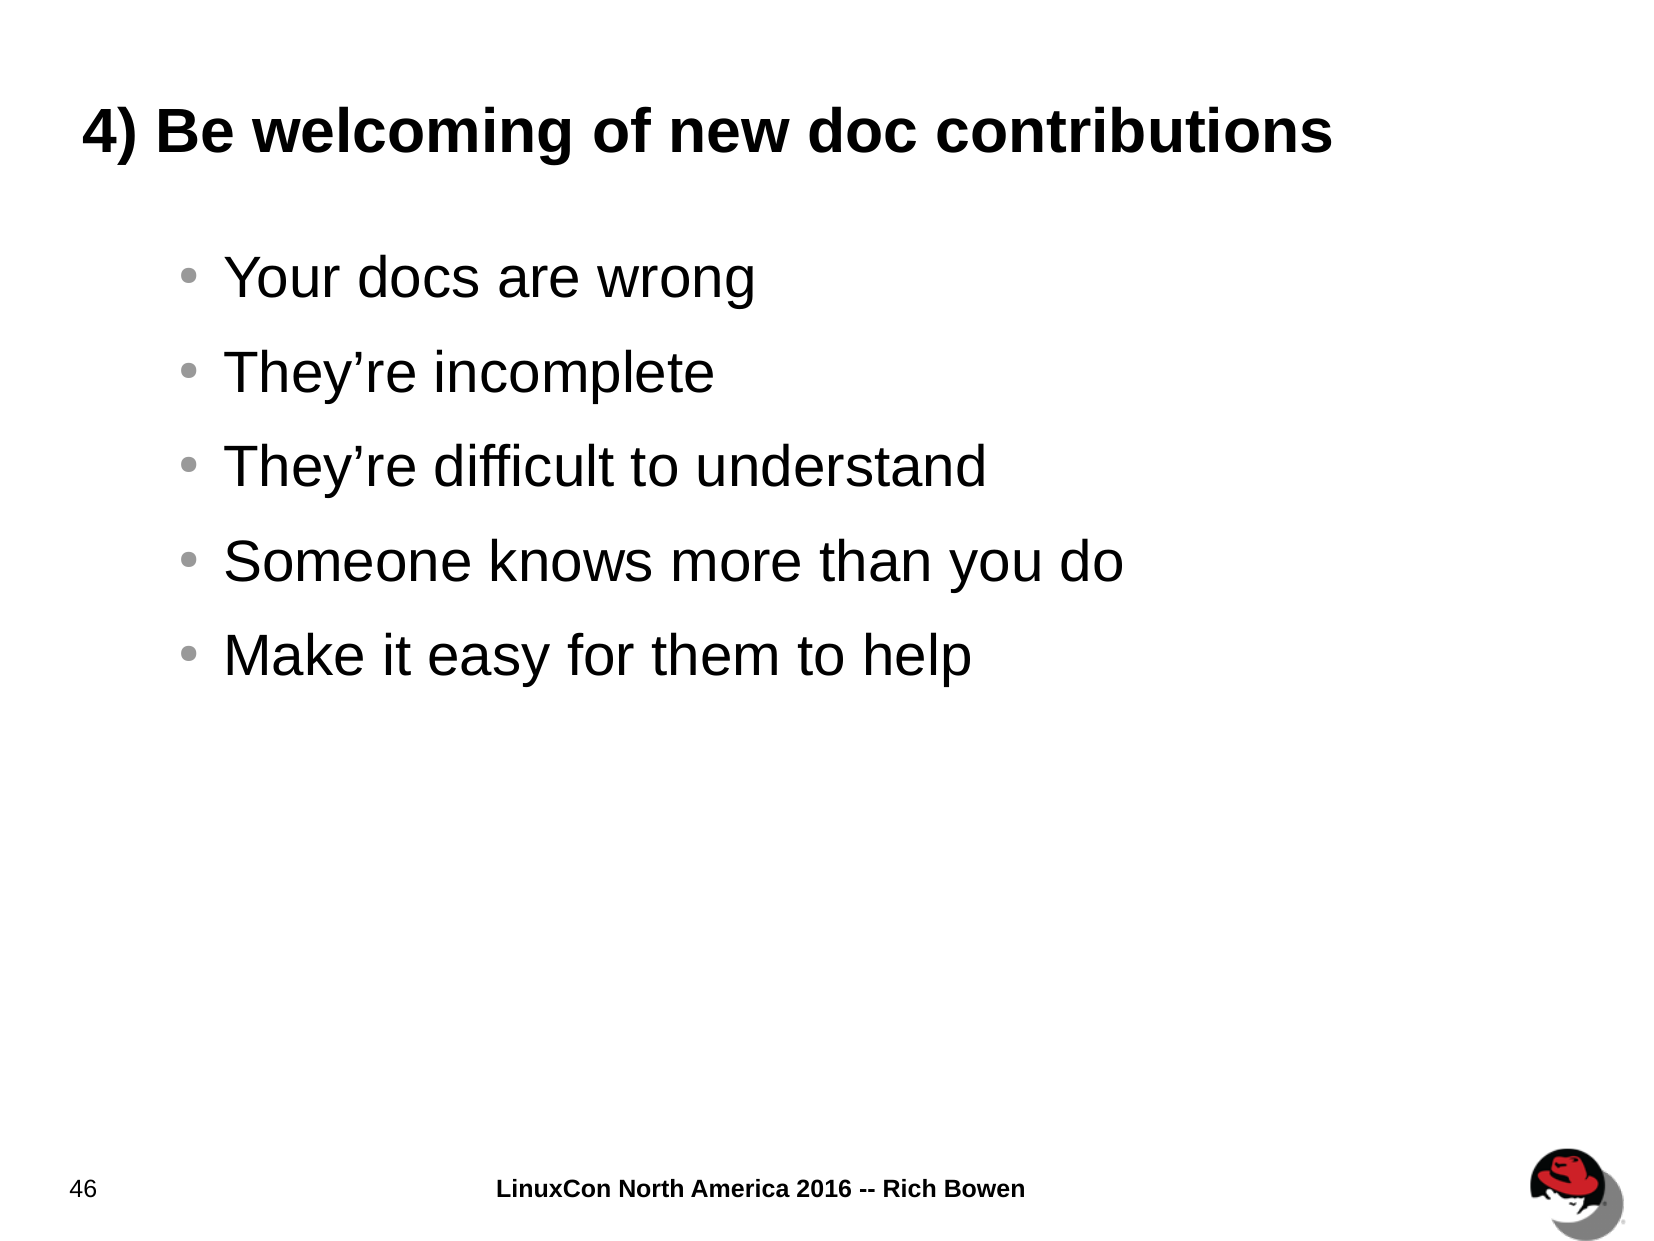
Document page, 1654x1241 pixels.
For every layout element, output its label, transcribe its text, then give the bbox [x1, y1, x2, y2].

list Your docs are wrong They’re incomplete They’re difficult to understand Someone knows more than you do Make it easy for them to help [86, 244, 1576, 1039]
title 4) Be welcoming of new doc contributions [82, 37, 1571, 226]
picture [1529, 1146, 1613, 1224]
